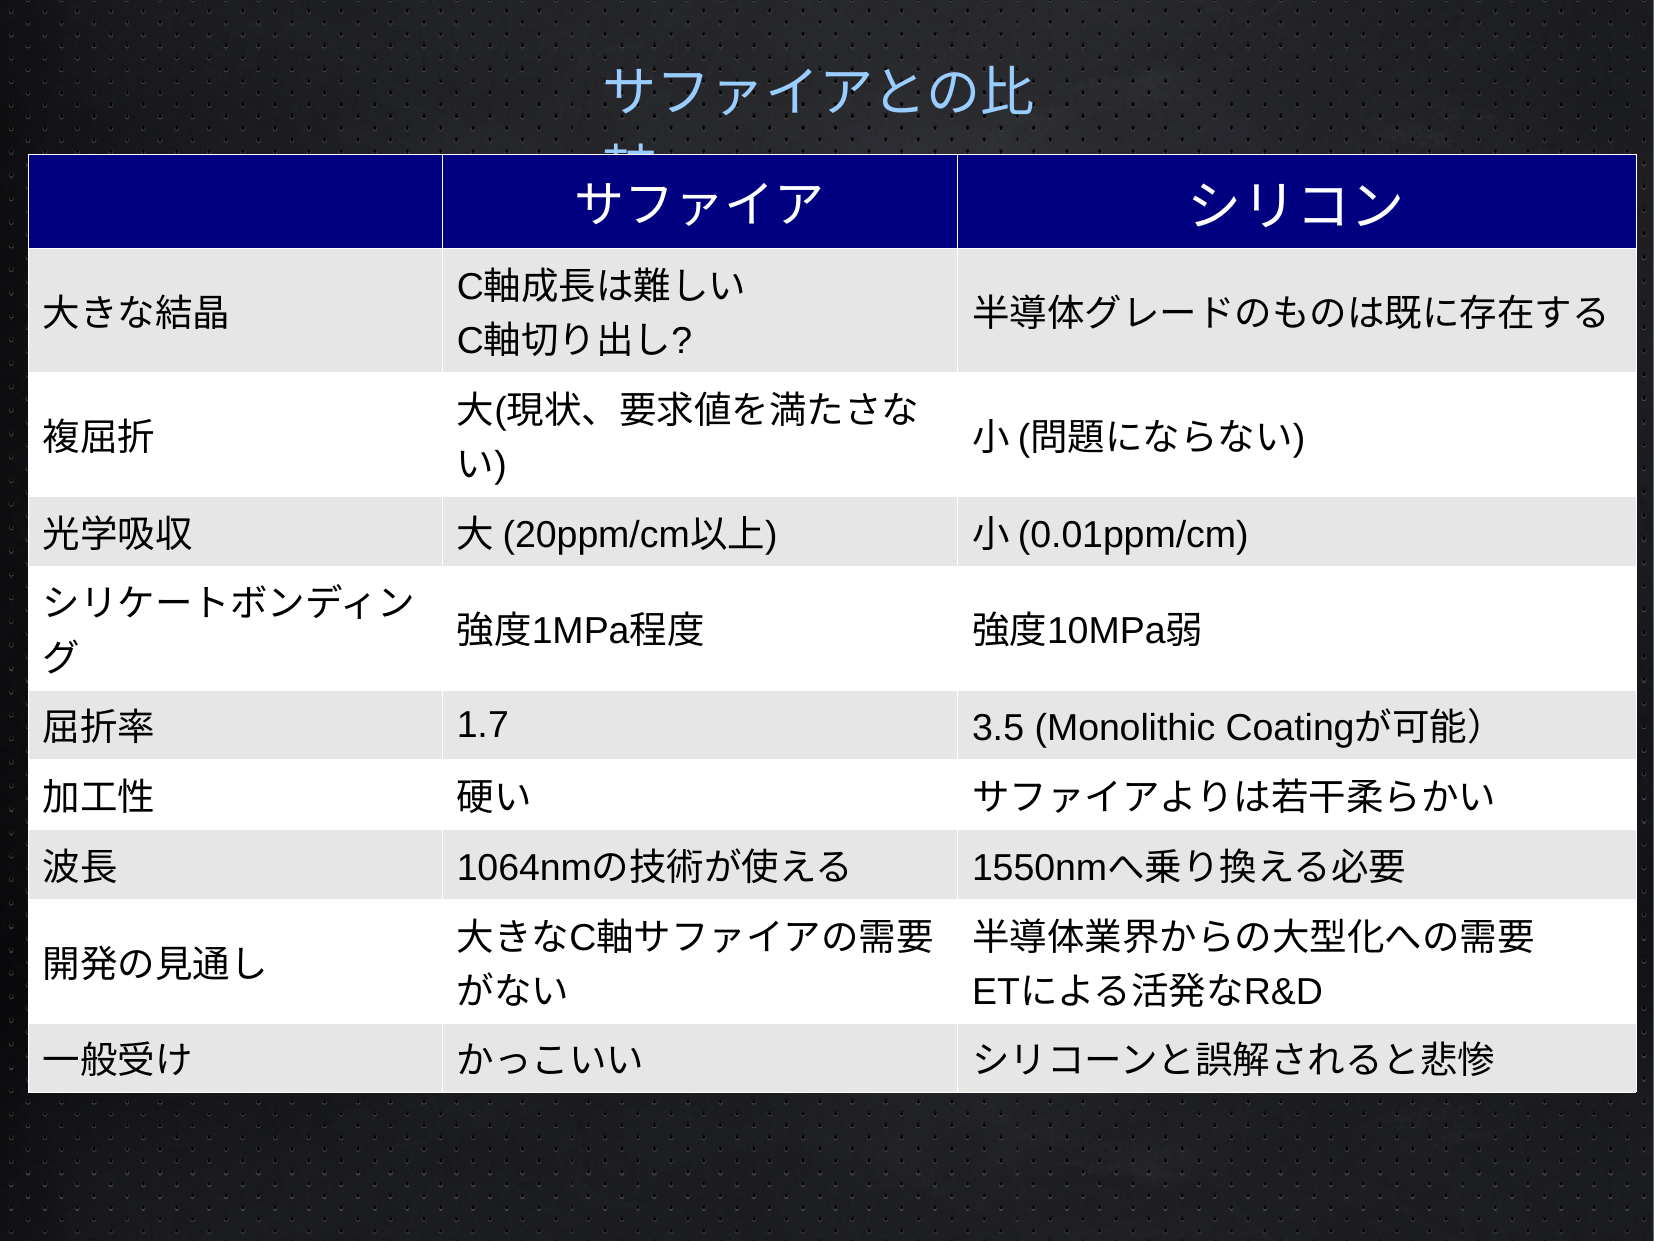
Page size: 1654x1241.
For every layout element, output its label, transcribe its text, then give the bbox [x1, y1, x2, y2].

table_cell 1550nmへ乗り換える必要 [958, 830, 1636, 899]
table_cell 大きなC軸サファイアの需要がない [443, 900, 957, 1023]
table_cell 1.7 [443, 691, 957, 759]
table_header シリコン [958, 155, 1636, 248]
table_cell サファイアよりは若干柔らかい [958, 760, 1636, 829]
table_cell 強度10MPa弱 [958, 567, 1636, 690]
table_cell シリコーンと誤解されると悲惨 [958, 1024, 1636, 1092]
table_header [29, 155, 442, 248]
table_cell 大きな結晶 [29, 249, 442, 372]
table_cell 硬い [443, 760, 957, 829]
table_cell 大 (20ppm/cm以上) [443, 497, 957, 566]
table_cell 波長 [29, 830, 442, 899]
table_cell 半導体業界からの大型化への需要 ETによる活発なR&D [958, 900, 1636, 1023]
table_cell 大(現状、要求値を満たさない) [443, 373, 957, 496]
table_cell C軸成長は難しい C軸切り出し? [443, 249, 957, 372]
table_cell 小 (問題にならない) [958, 373, 1636, 496]
table_cell シリケートボンディング [29, 567, 442, 690]
table_cell 1064nmの技術が使える [443, 830, 957, 899]
table_cell 小 (0.01ppm/cm) [958, 497, 1636, 566]
table_cell 開発の見通し [29, 900, 442, 1023]
table_cell 一般受け [29, 1024, 442, 1092]
table_cell かっこいい [443, 1024, 957, 1092]
table_cell 屈折率 [29, 691, 442, 759]
picture [0, 0, 1654, 1241]
table_cell 強度1MPa程度 [443, 567, 957, 690]
table_cell 半導体グレードのものは既に存在する [958, 249, 1636, 372]
table_cell 加工性 [29, 760, 442, 829]
table_cell 光学吸収 [29, 497, 442, 566]
text_box サファイアとの比較 [587, 40, 1061, 111]
table_cell 複屈折 [29, 373, 442, 496]
table_cell 3.5 (Monolithic Coatingが可能） [958, 691, 1636, 759]
table_header サファイア [443, 155, 957, 248]
